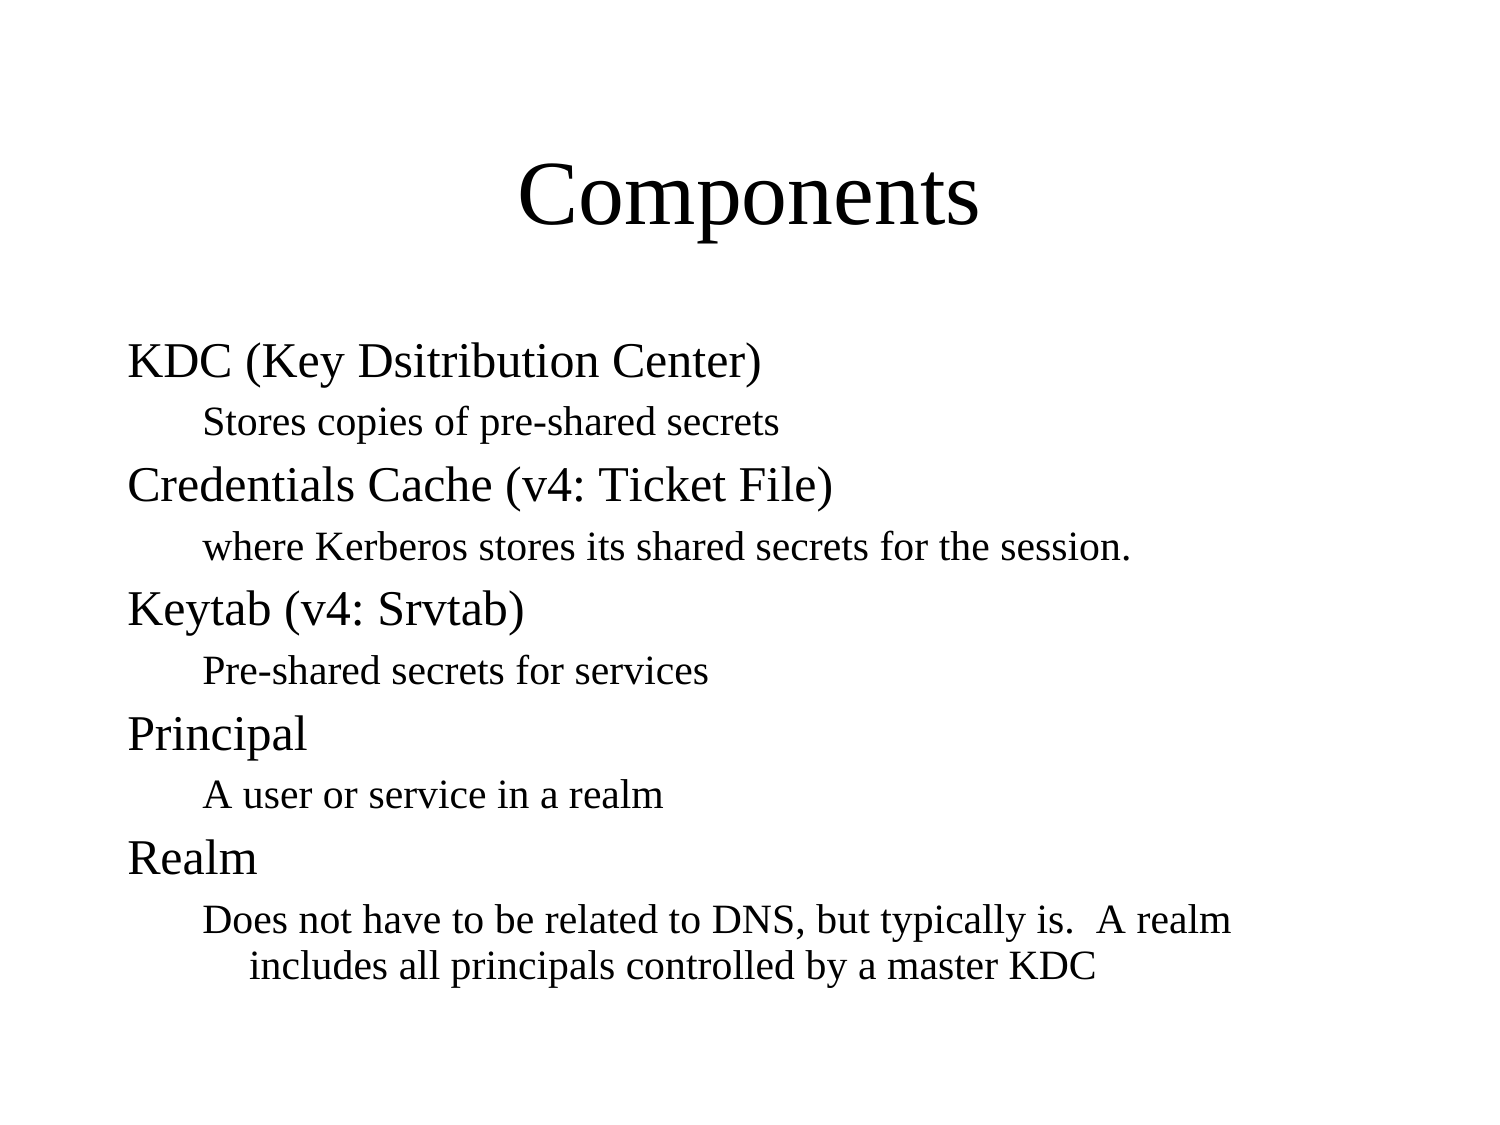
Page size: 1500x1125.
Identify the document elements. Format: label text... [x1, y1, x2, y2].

title Components [112, 99, 1388, 288]
list KDC (Key Dsitribution Center) Stores copies of pre-shared secrets Credentials Cache (v4: Ticket File) where Kerberos stores its shared secrets for the session. Keytab (v4: Srvtab) Pre-shared secrets for services Principal A user or service in a realm Realm Does not have to be related to DNS, but typically is. A realm includes all principals controlled by a master KDC [112, 324, 1388, 1001]
